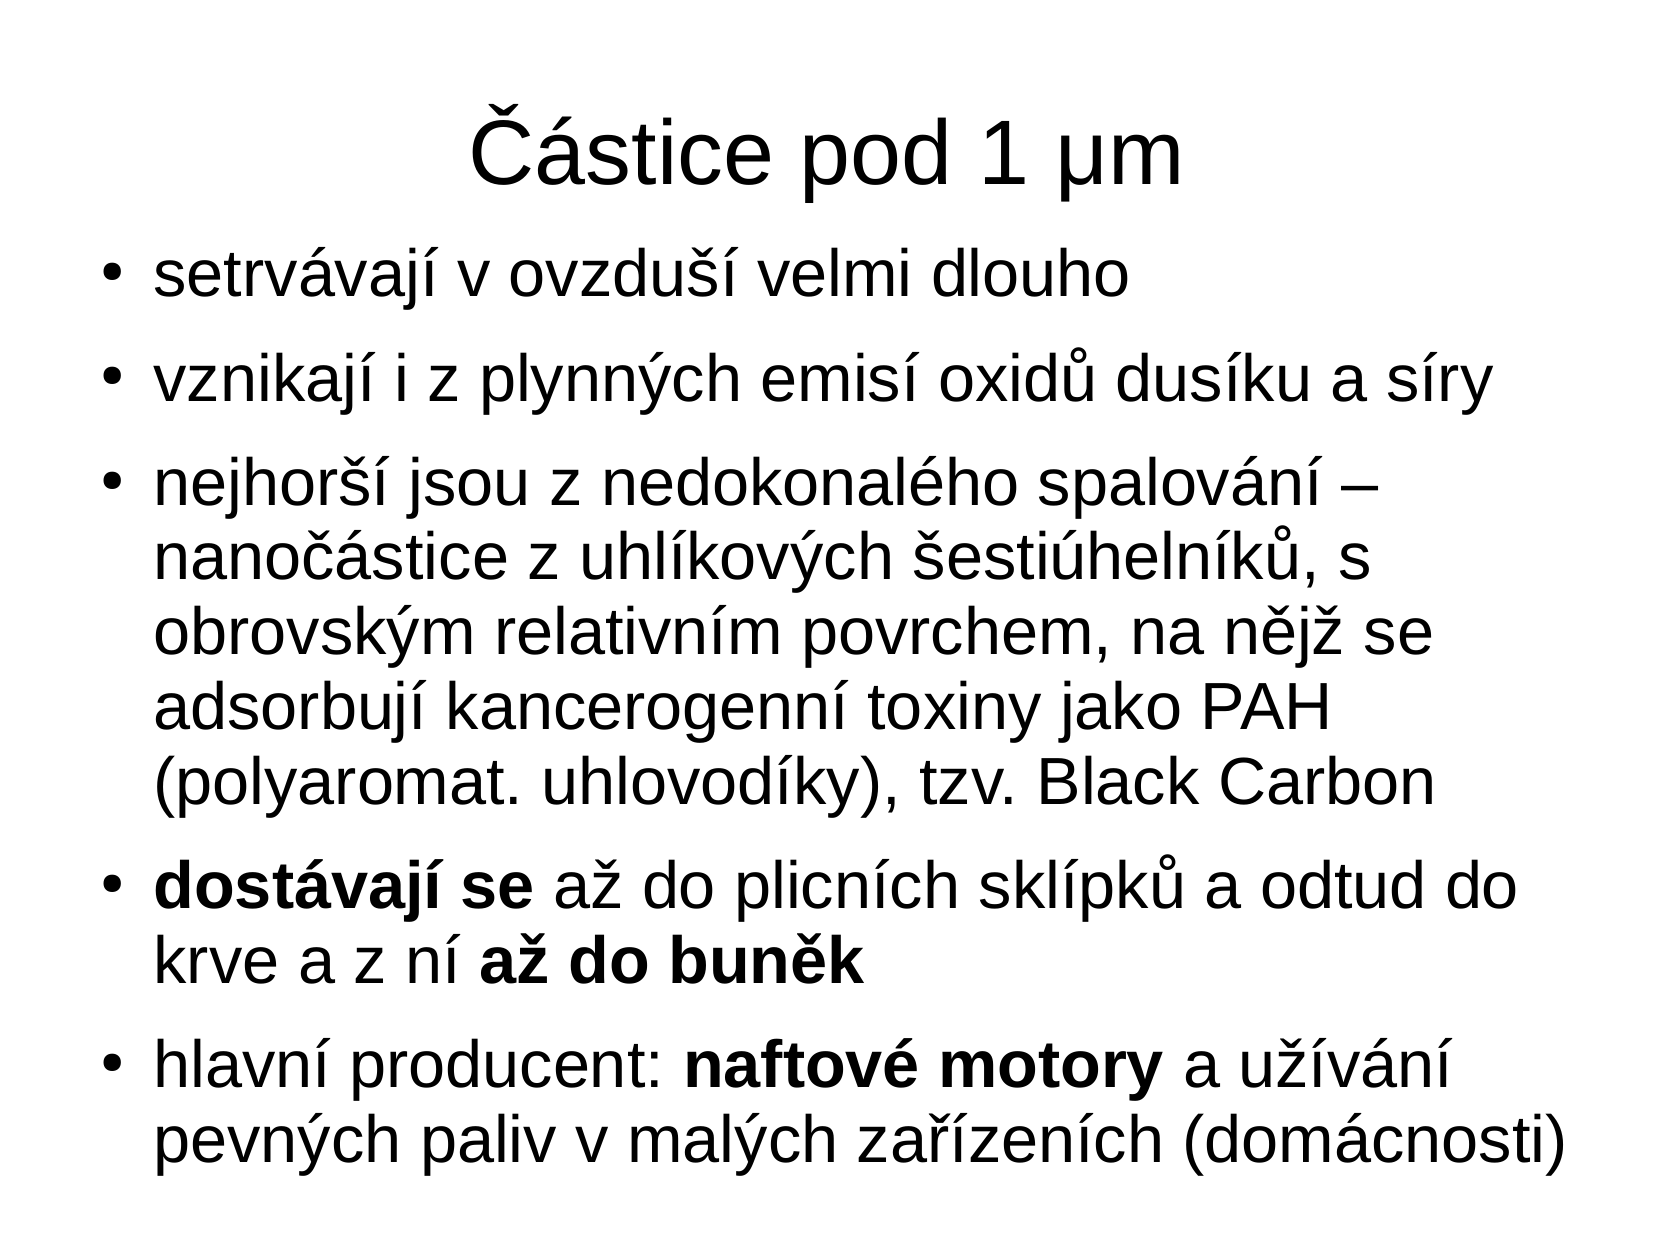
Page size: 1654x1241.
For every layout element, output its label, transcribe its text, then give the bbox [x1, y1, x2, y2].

title Částice pod 1 μm [82, 49, 1571, 236]
list setrvávají v ovzduší velmi dlouho vznikají i z plynných emisí oxidů dusíku a síry nejhorší jsou z nedokonalého spalování – nanočástice z uhlíkových šestiúhelníků, s obrovským relativním povrchem, na nějž se adsorbují kancerogenní toxiny jako PAH (polyaromat. uhlovodíky), tzv. Black Carbon dostávají se až do plicních sklípků a odtud do krve a z ní až do buněk hlavní producent: naftové motory a užívání pevných paliv v malých zařízeních (domácnosti) [82, 236, 1571, 1177]
